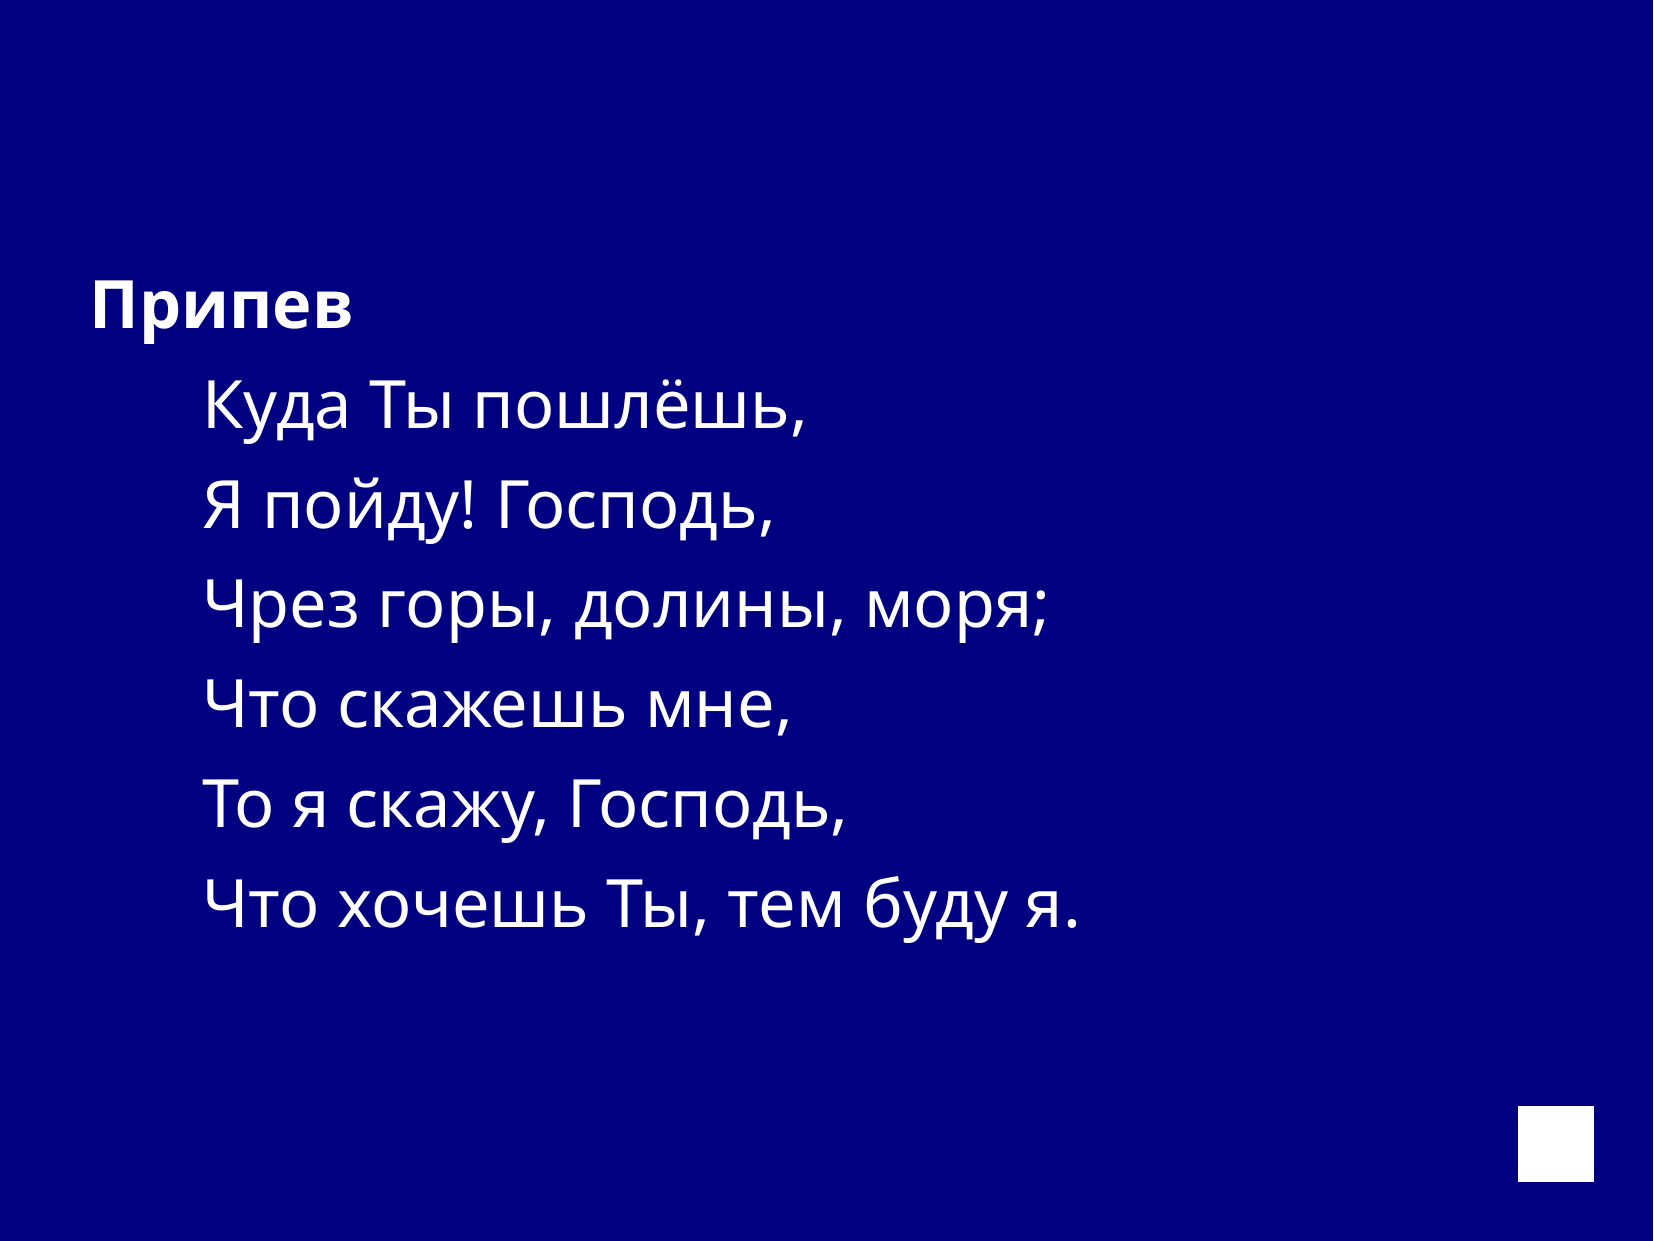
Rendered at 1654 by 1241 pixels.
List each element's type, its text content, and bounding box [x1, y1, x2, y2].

text_box [1518, 1106, 1594, 1182]
text_box Припев Куда Ты пошлёшь, Я пойду! Господь, Чрез горы, долины, моря; Что скажешь мне, То я скажу, Господь, Что хочешь Ты, тем буду я. [75, 150, 1576, 1163]
